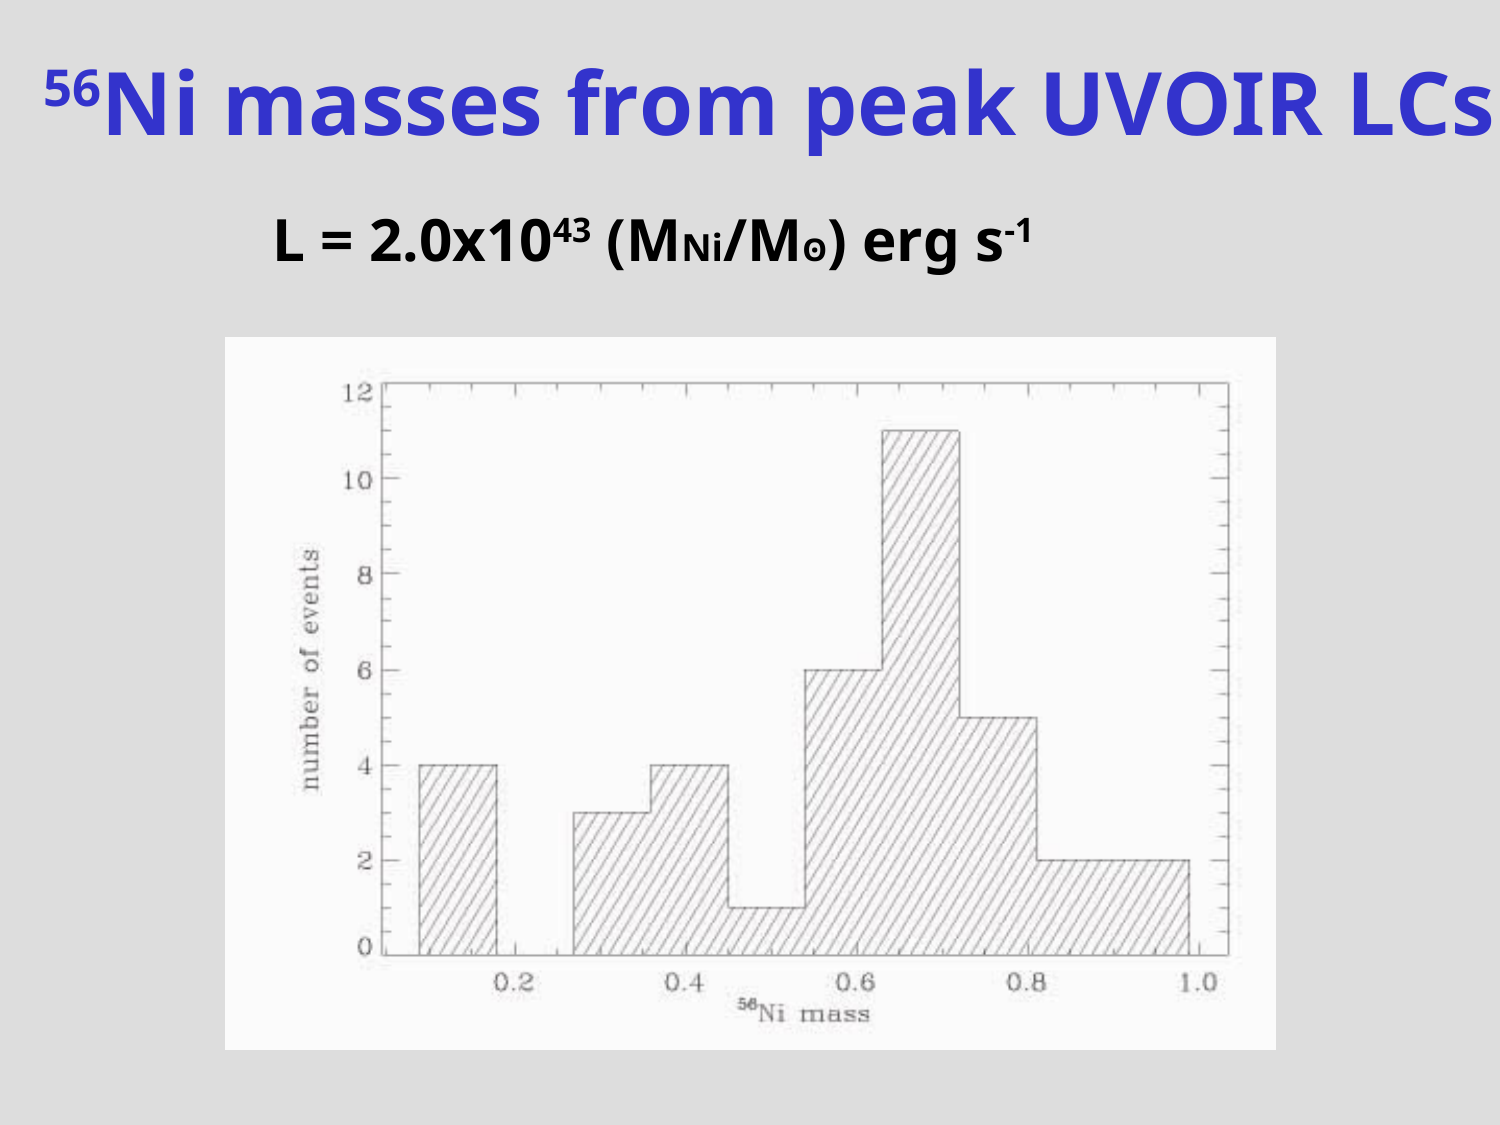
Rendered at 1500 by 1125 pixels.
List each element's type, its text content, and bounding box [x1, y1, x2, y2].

text_box L = 2.0x1043 (MNi/Mʘ) erg s-1 [258, 195, 1368, 281]
picture [225, 337, 1276, 1051]
text_box 56Ni masses from peak UVOIR LCs [0, 45, 1500, 167]
